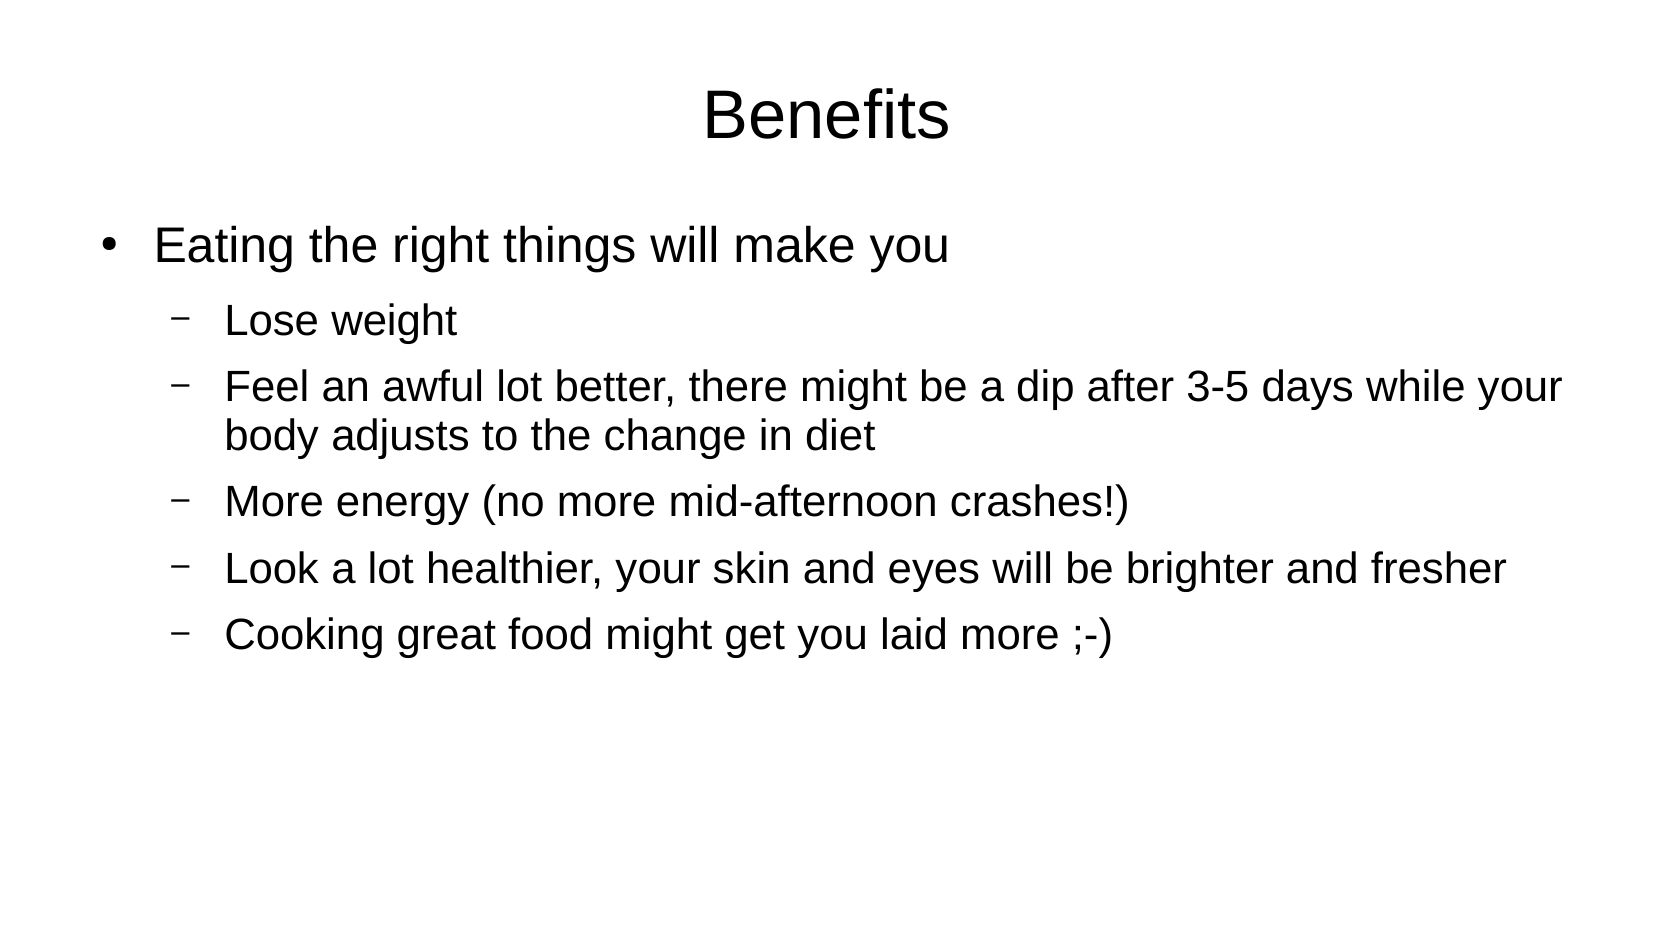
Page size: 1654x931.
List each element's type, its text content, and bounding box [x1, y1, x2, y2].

title Benefits [82, 37, 1571, 193]
list Eating the right things will make you Lose weight Feel an awful lot better, there might be a dip after 3-5 days while your body adjusts to the change in diet More energy (no more mid-afternoon crashes!) Look a lot healthier, your skin and eyes will be brighter and fresher Cooking great food might get you laid more ;-) [82, 217, 1571, 758]
